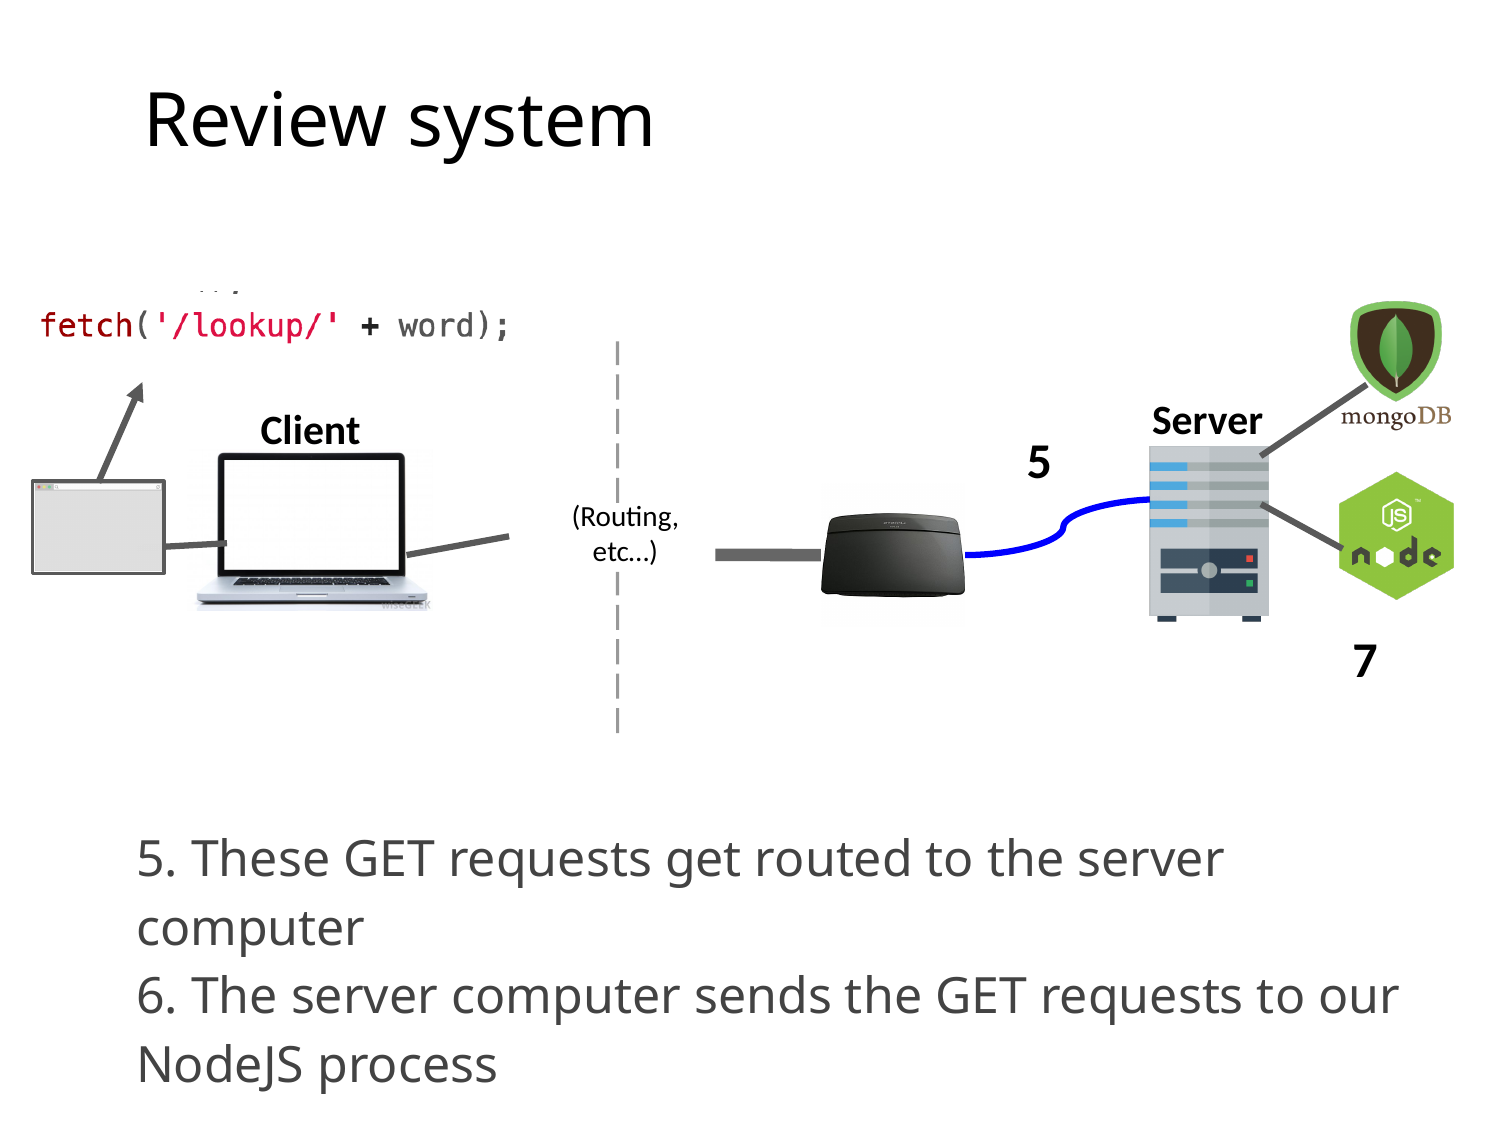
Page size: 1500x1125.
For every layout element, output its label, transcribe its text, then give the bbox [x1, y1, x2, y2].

picture [34, 291, 526, 348]
text_box Server [1085, 361, 1331, 475]
text_box (Routing, etc…) [509, 456, 727, 618]
picture [187, 449, 433, 611]
picture [1114, 475, 1302, 630]
picture [1324, 282, 1468, 450]
text_box Client [188, 371, 434, 484]
text_box 5 [998, 417, 1081, 500]
picture [34, 482, 163, 572]
list 5. These GET requests get routed to the server computer 6. The server computer sends the GET requests to our NodeJS process [121, 802, 1442, 945]
text_box 7 [1324, 616, 1407, 699]
picture [1330, 470, 1462, 602]
picture [821, 483, 965, 627]
title Review system [128, 56, 1372, 183]
